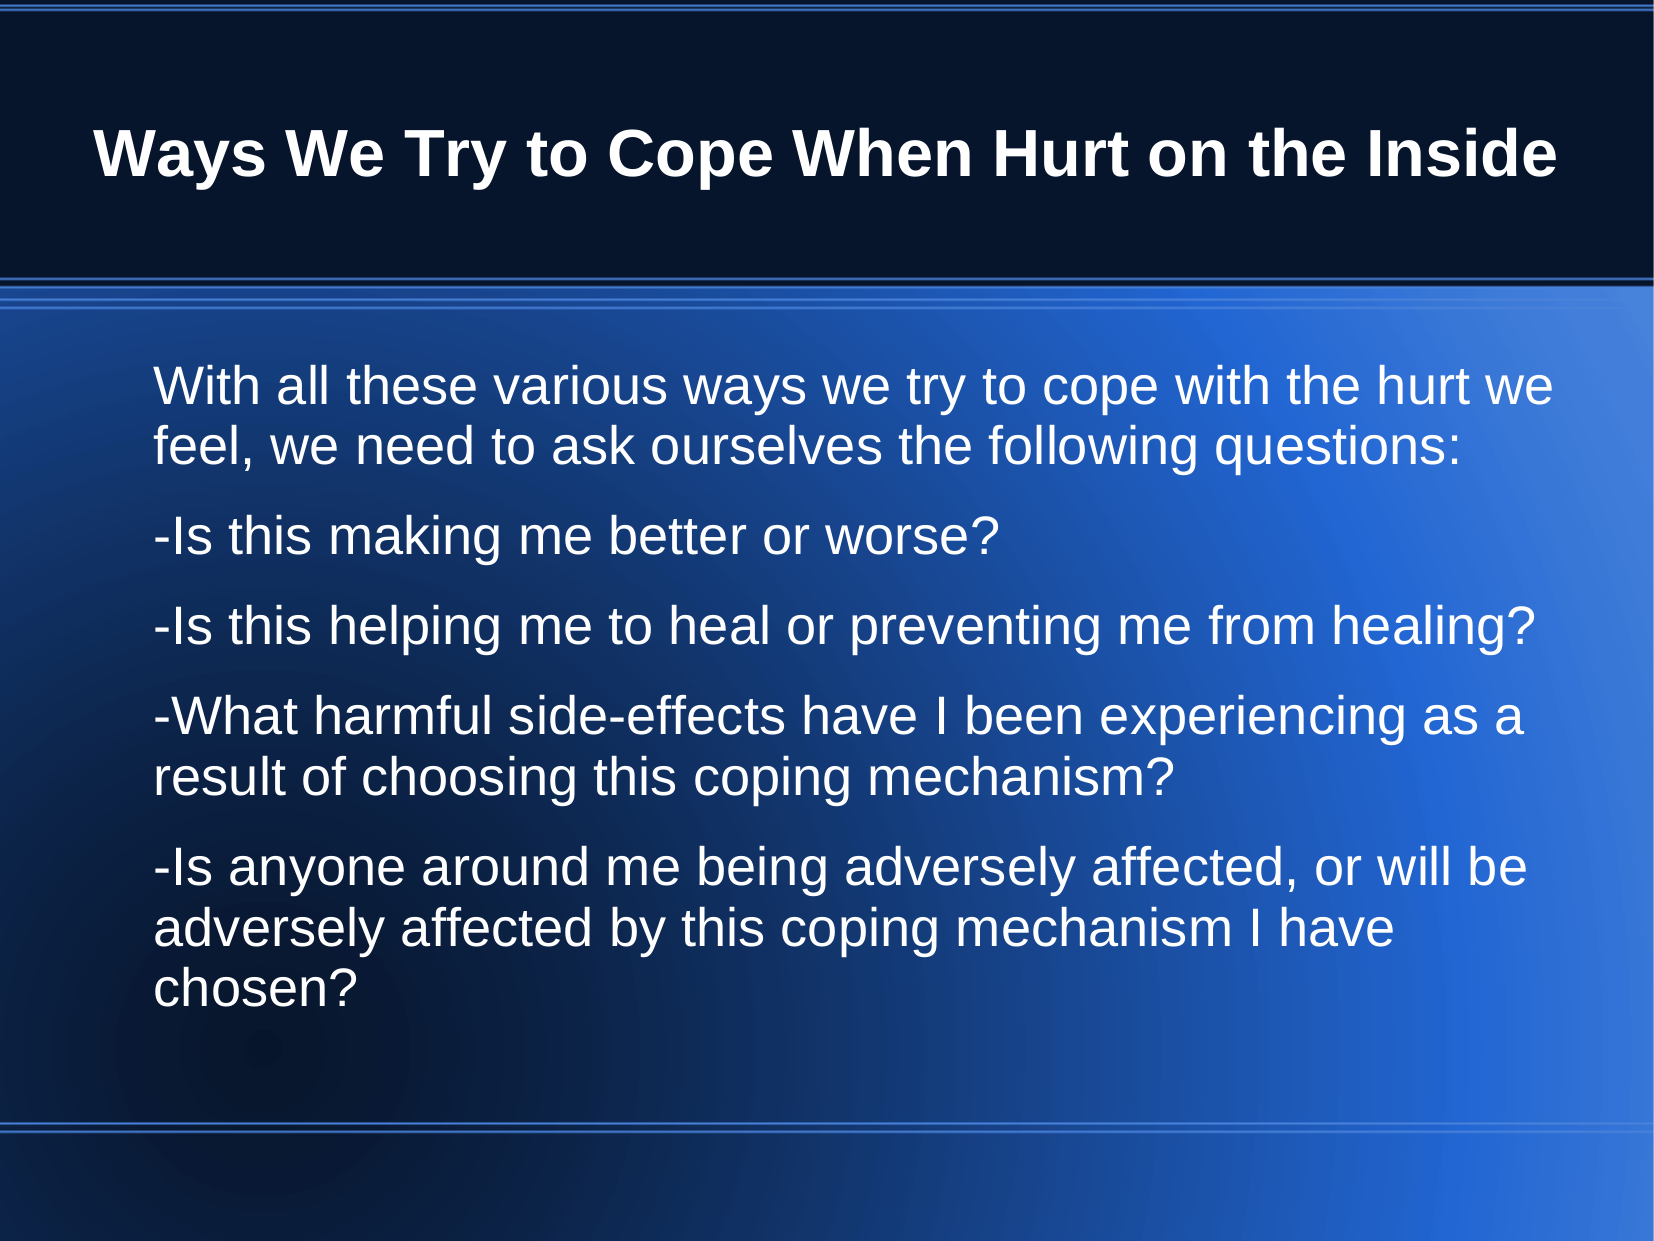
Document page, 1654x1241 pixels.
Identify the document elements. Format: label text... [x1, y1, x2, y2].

title Ways We Try to Cope When Hurt on the Inside [82, 49, 1571, 257]
list With all these various ways we try to cope with the hurt we feel, we need to ask ourselves the following questions: -Is this making me better or worse? -Is this helping me to heal or preventing me from healing? -What harmful side-effects have I been experiencing as a result of choosing this coping mechanism? -Is anyone around me being adversely affected, or will be adversely affected by this coping mechanism I have chosen? [82, 355, 1571, 1241]
picture [0, 0, 1654, 1241]
